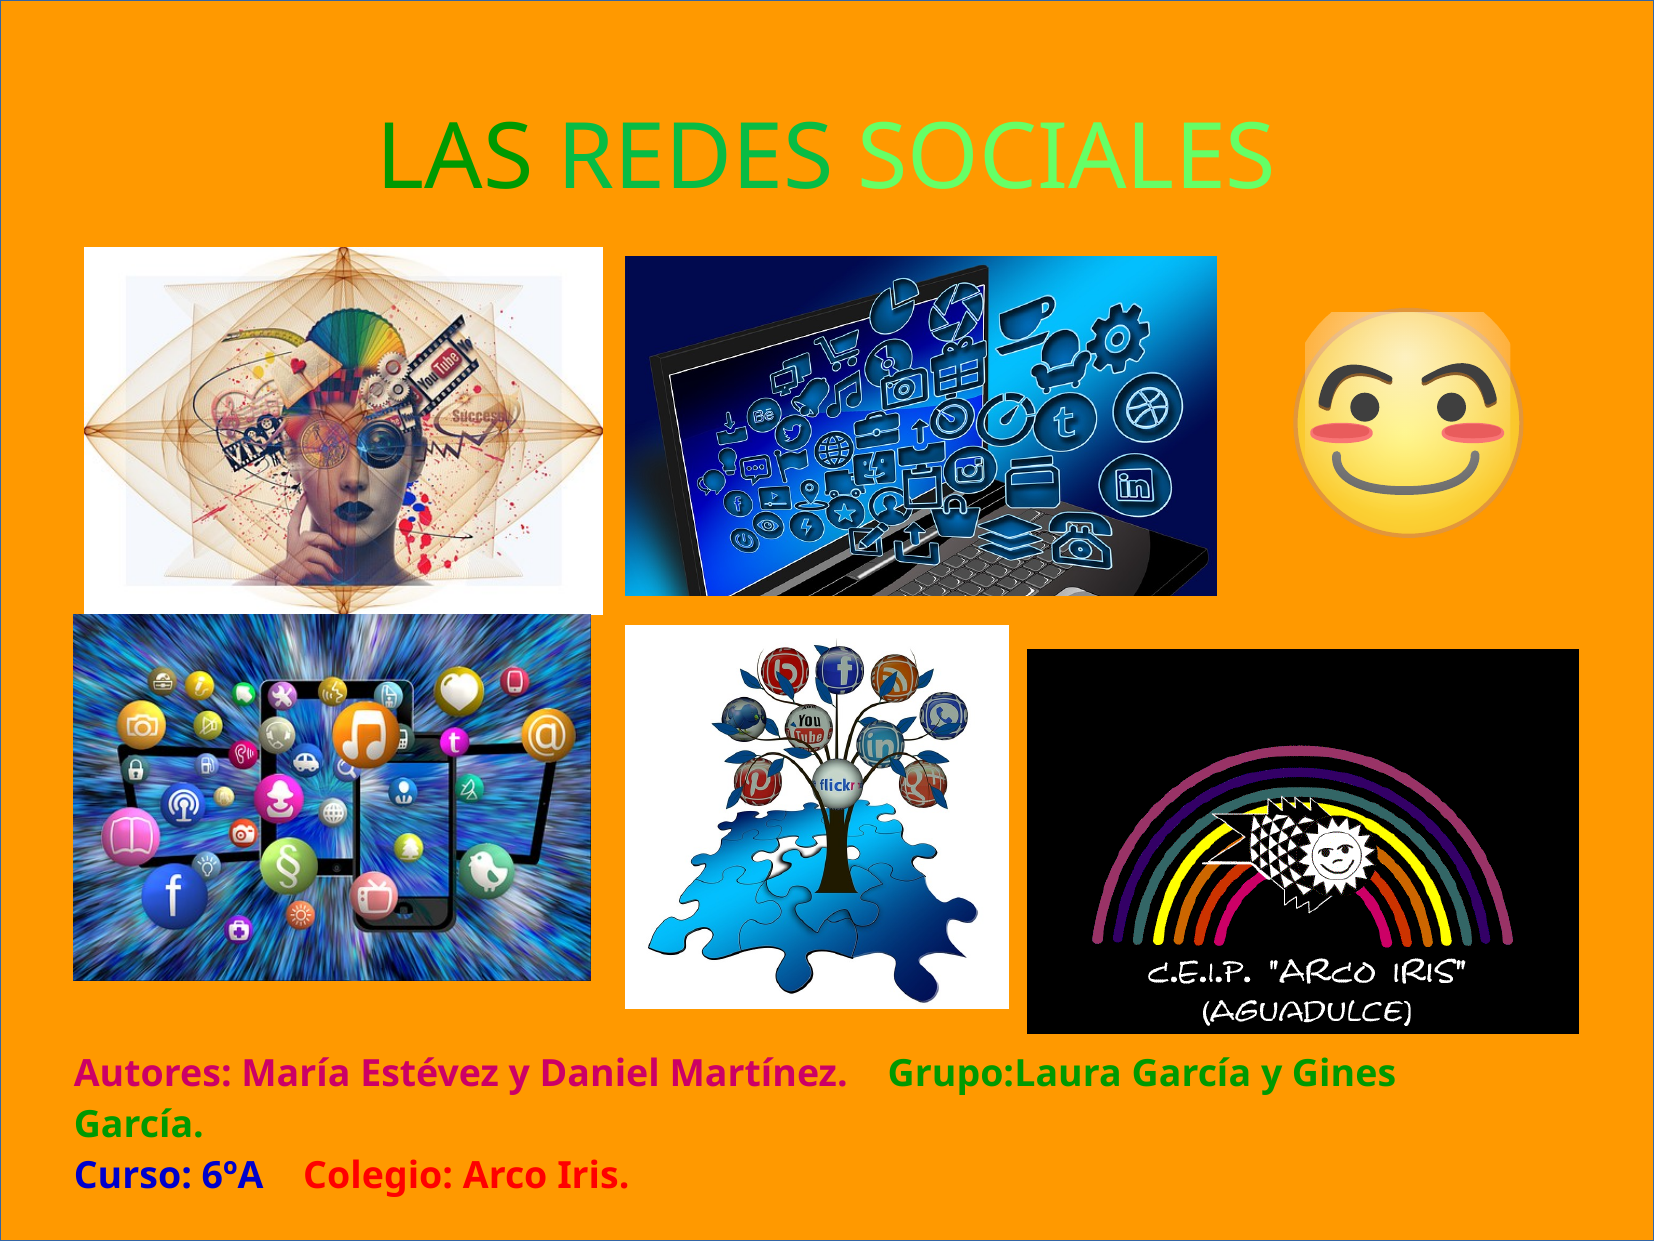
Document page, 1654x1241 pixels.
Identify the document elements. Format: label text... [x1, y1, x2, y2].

text_box [0, 0, 1654, 1241]
picture [1275, 285, 1545, 556]
picture [625, 625, 1009, 1009]
picture [1027, 649, 1579, 1034]
title LAS REDES SOCIALES [82, 49, 1571, 257]
picture [625, 256, 1217, 597]
picture [73, 247, 603, 981]
text_box Autores: María Estévez y Daniel Martínez. Grupo:Laura García y Gines García. Curso: 6ºA Colegio: Arco Iris. [59, 1039, 1536, 1190]
